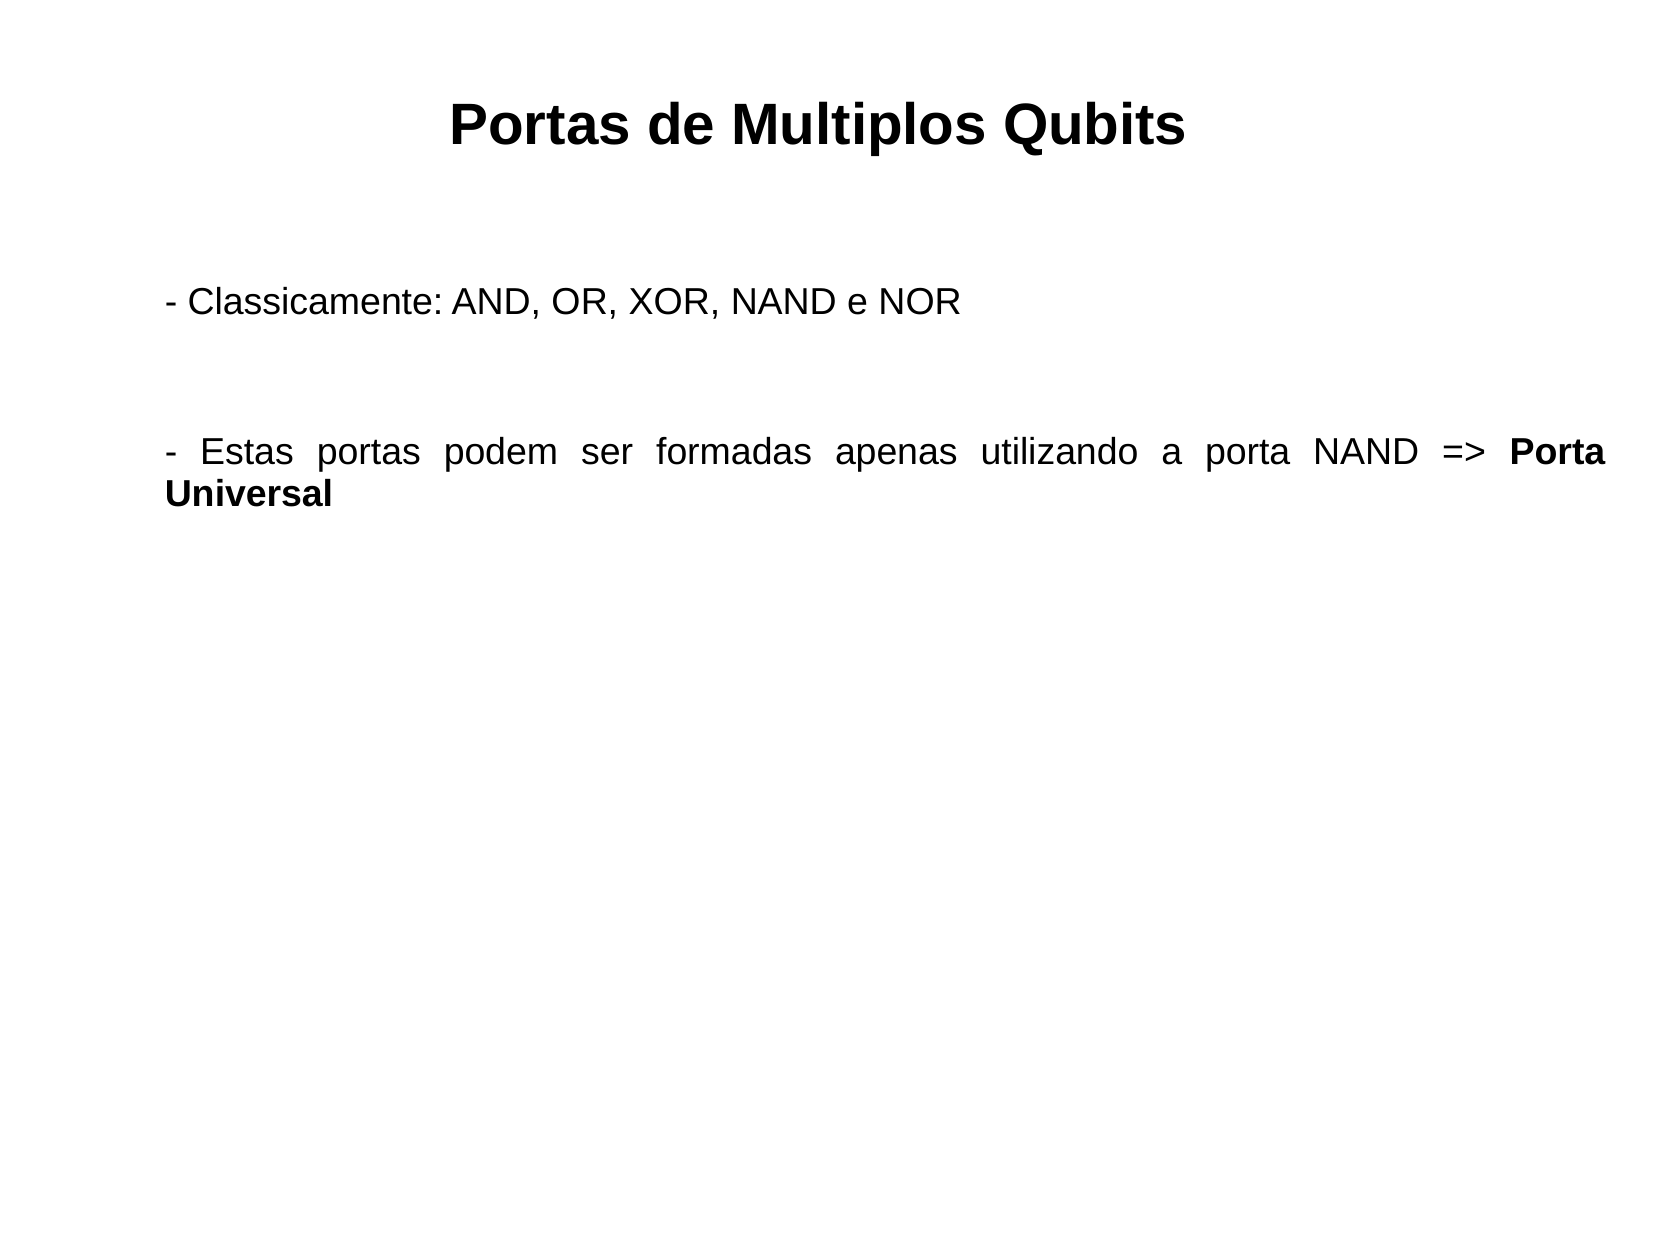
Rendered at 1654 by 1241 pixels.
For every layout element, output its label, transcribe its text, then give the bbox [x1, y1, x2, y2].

text_box Portas de Multiplos Qubits [435, 84, 1246, 166]
text_box - Classicamente: AND, OR, XOR, NAND e NOR [150, 273, 1171, 331]
text_box - Estas portas podem ser formadas apenas utilizando a porta NAND => Porta Universal [150, 423, 1621, 522]
